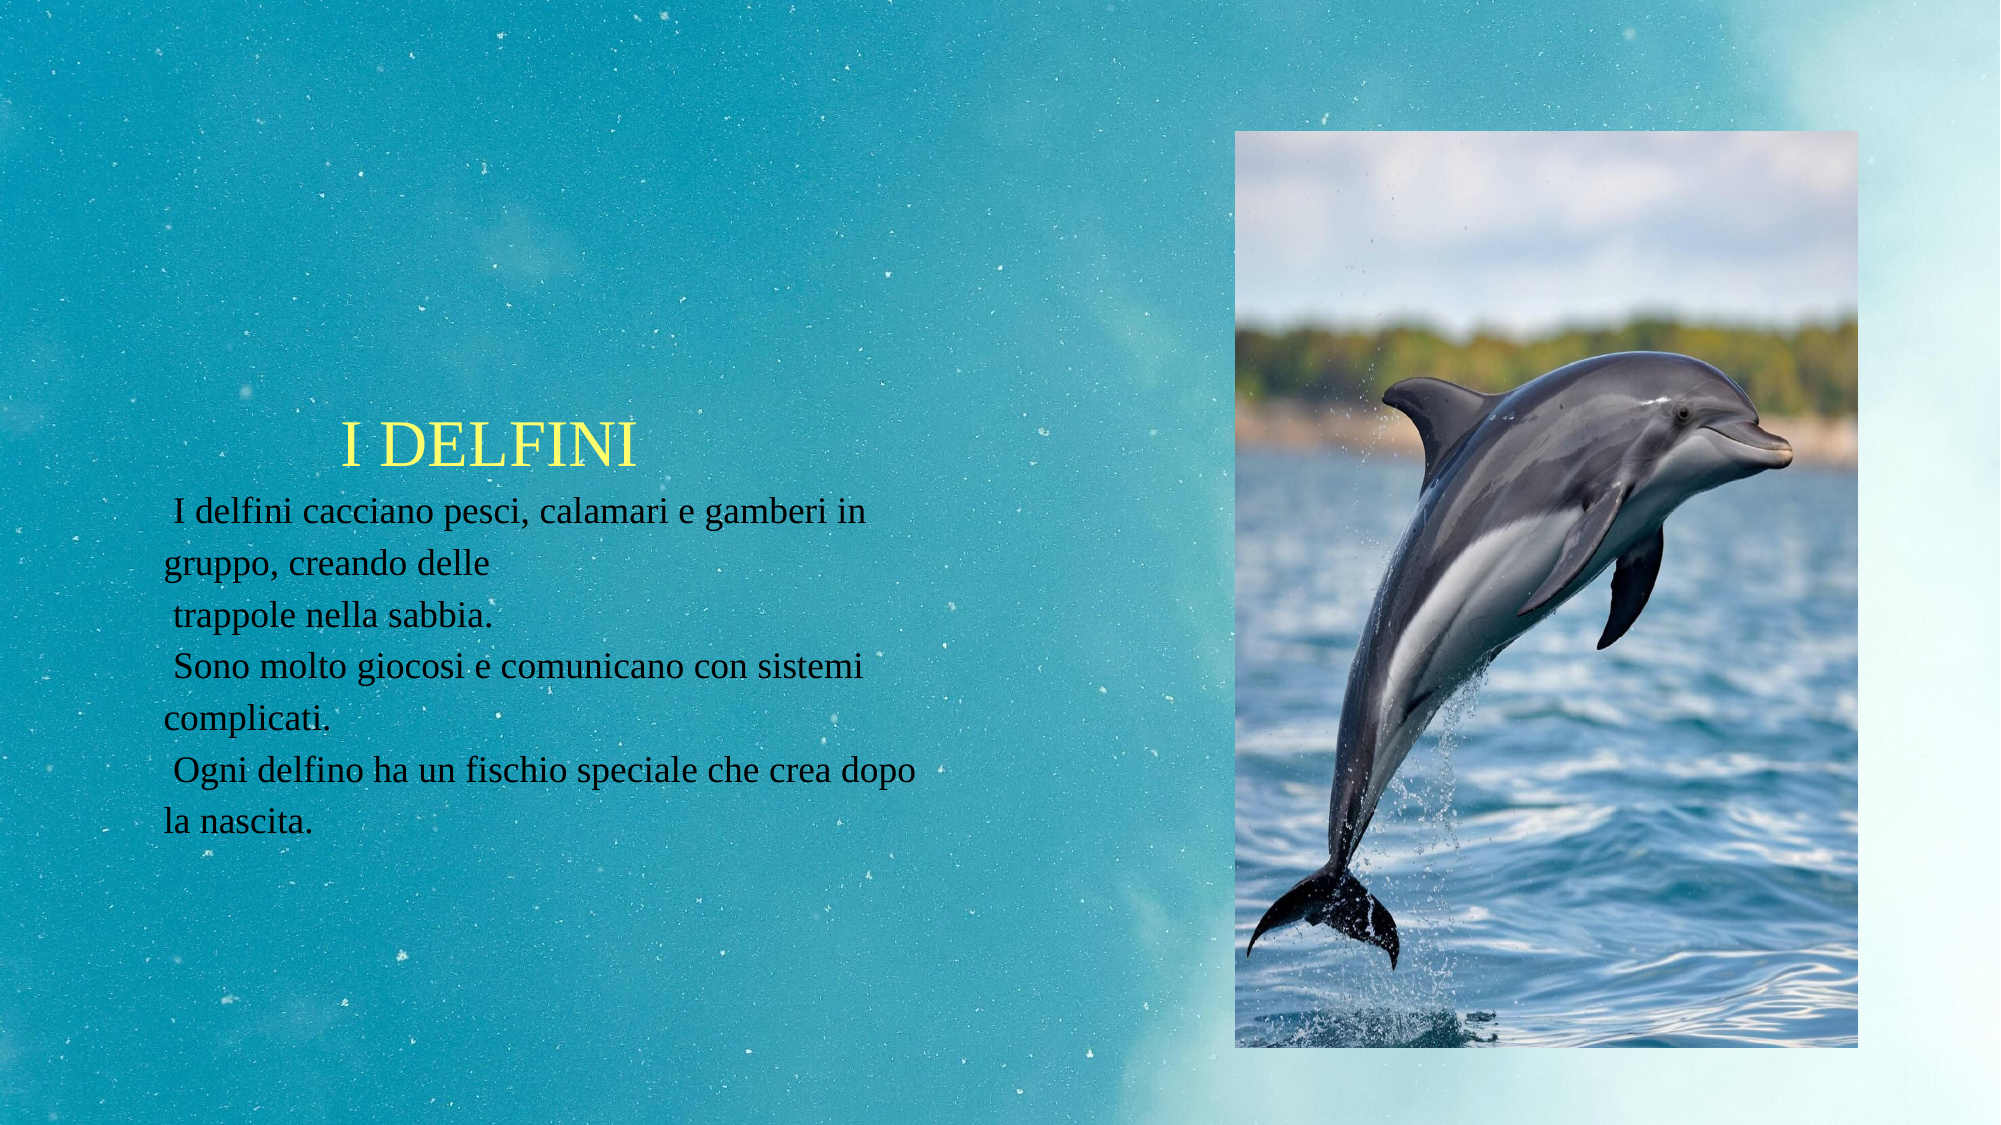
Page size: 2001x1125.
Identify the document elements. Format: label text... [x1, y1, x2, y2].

picture [1235, 131, 1858, 1048]
text_box I DELFINI I delfini cacciano pesci, calamari e gamberi in gruppo, creando delle trappole nella sabbia. Sono molto giocosi e comunicano con sistemi complicati. Ogni delfino ha un fischio speciale che crea dopo la nascita. [149, 380, 936, 849]
